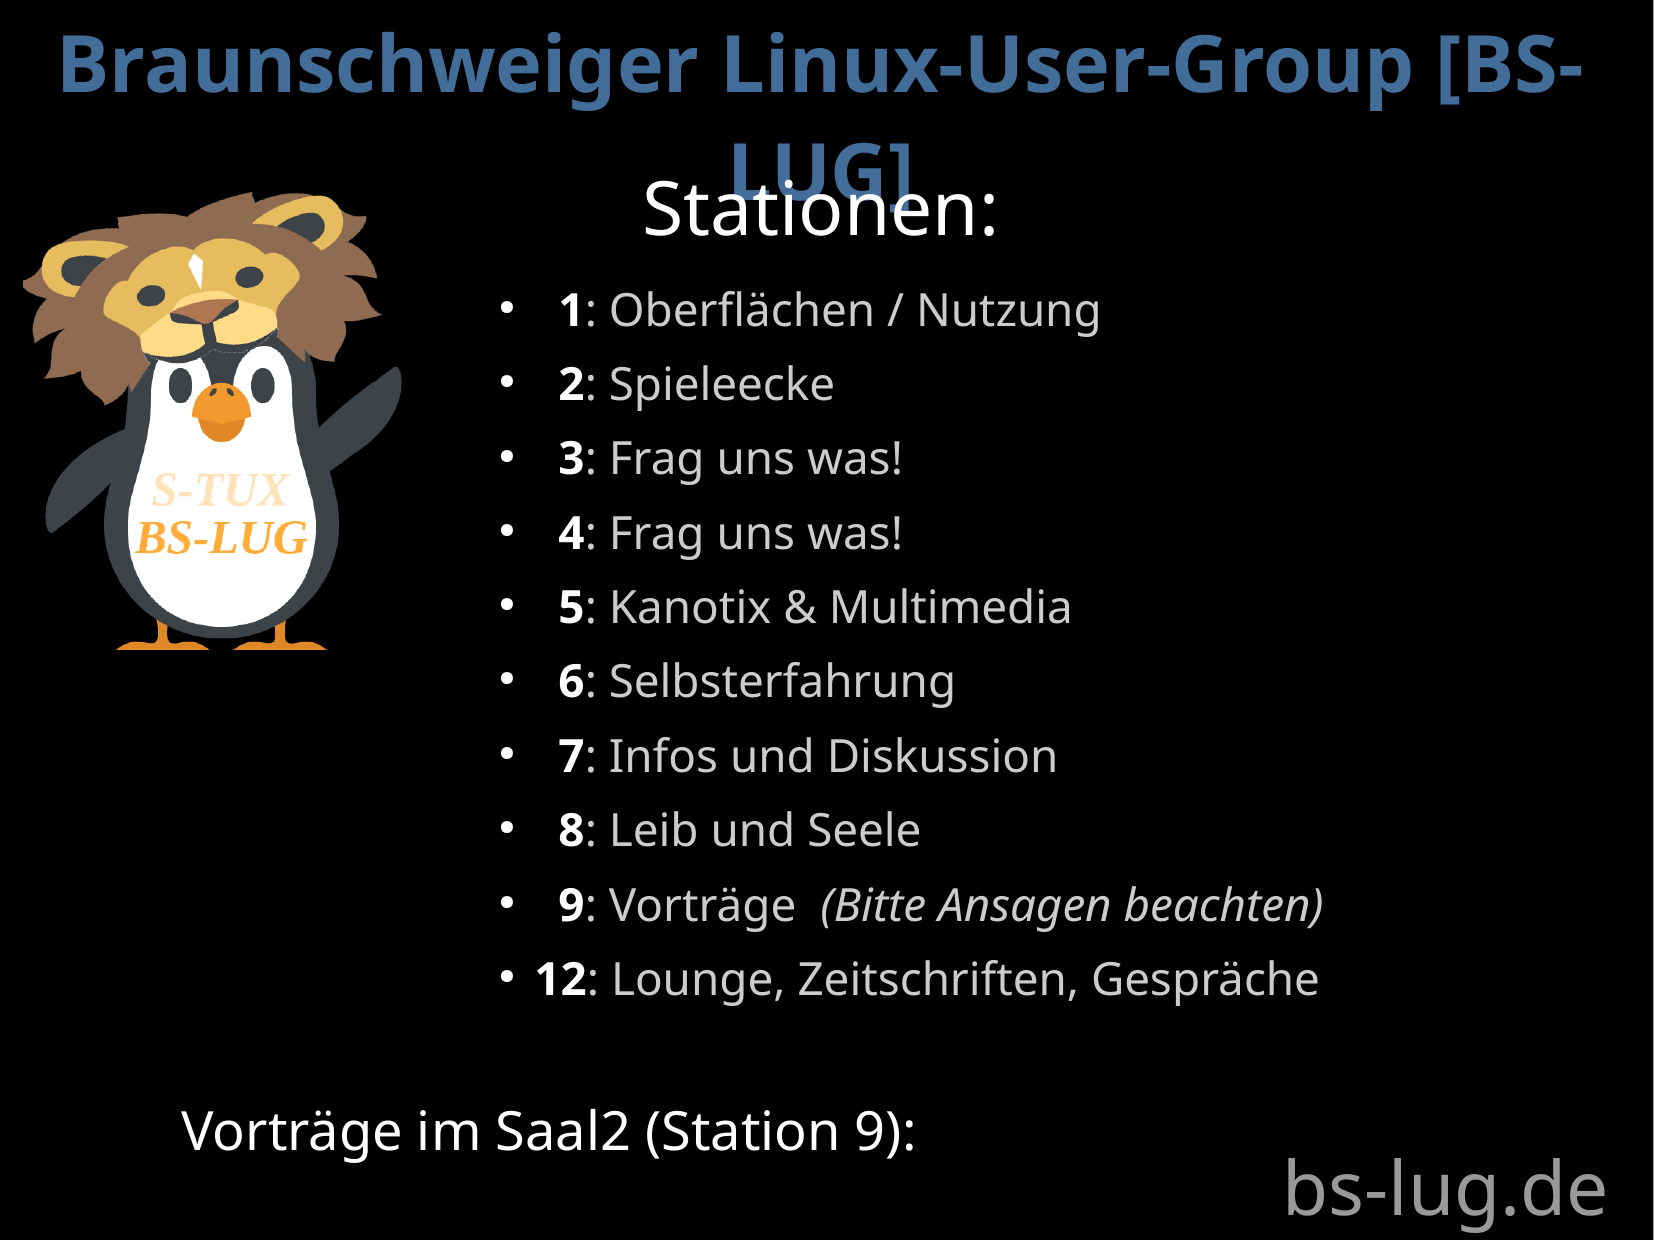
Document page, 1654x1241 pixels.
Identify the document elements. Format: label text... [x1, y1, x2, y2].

text_box Vorträge im Saal2 (Station 9): [47, 1085, 1052, 1188]
text_box 1: Oberflächen / Nutzung 2: Spieleecke 3: Frag uns was! 4: Frag uns was! 5: Kanotix & Multimedia 6: Selbsterfahrung 7: Infos und Diskussion 8: Leib und Seele 9: Vorträge (Bitte Ansagen beachten) 12: Lounge, Zeitschriften, Gespräche [484, 269, 1654, 1199]
picture [23, 191, 402, 650]
text_box Stationen: [437, 147, 1205, 262]
